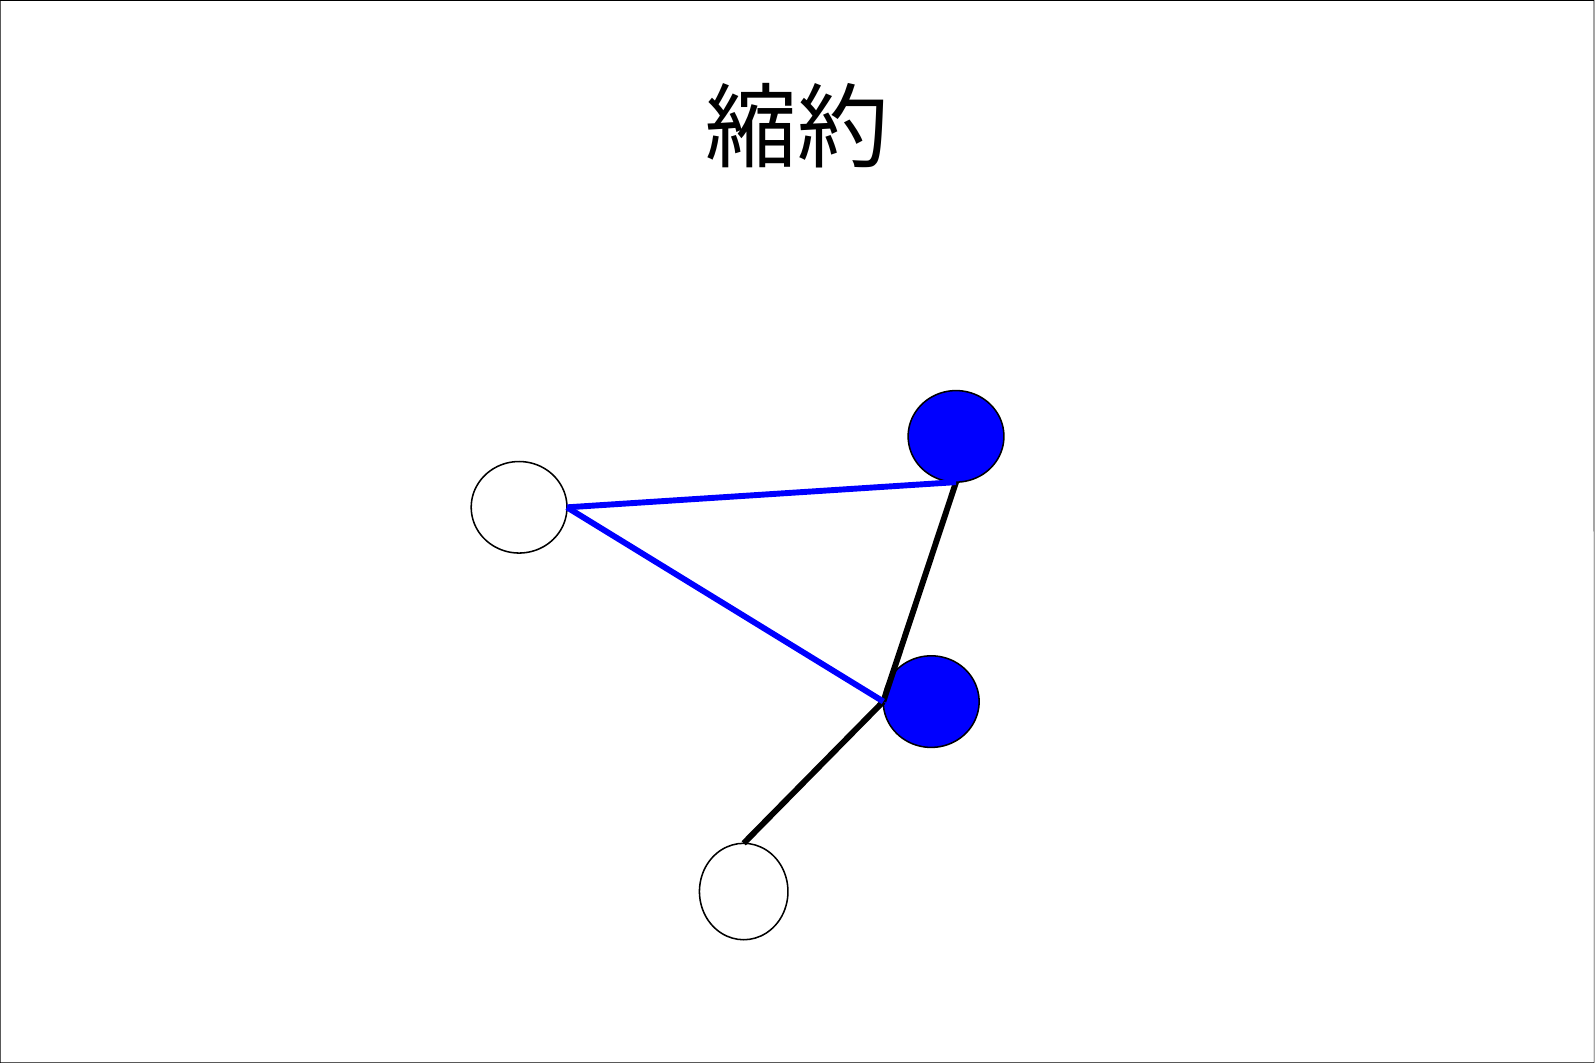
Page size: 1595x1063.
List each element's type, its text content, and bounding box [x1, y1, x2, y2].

text_box [908, 390, 1004, 483]
text_box [699, 843, 788, 940]
text_box 縮約 [79, 49, 1515, 213]
text_box [883, 655, 980, 748]
text_box [471, 461, 567, 554]
